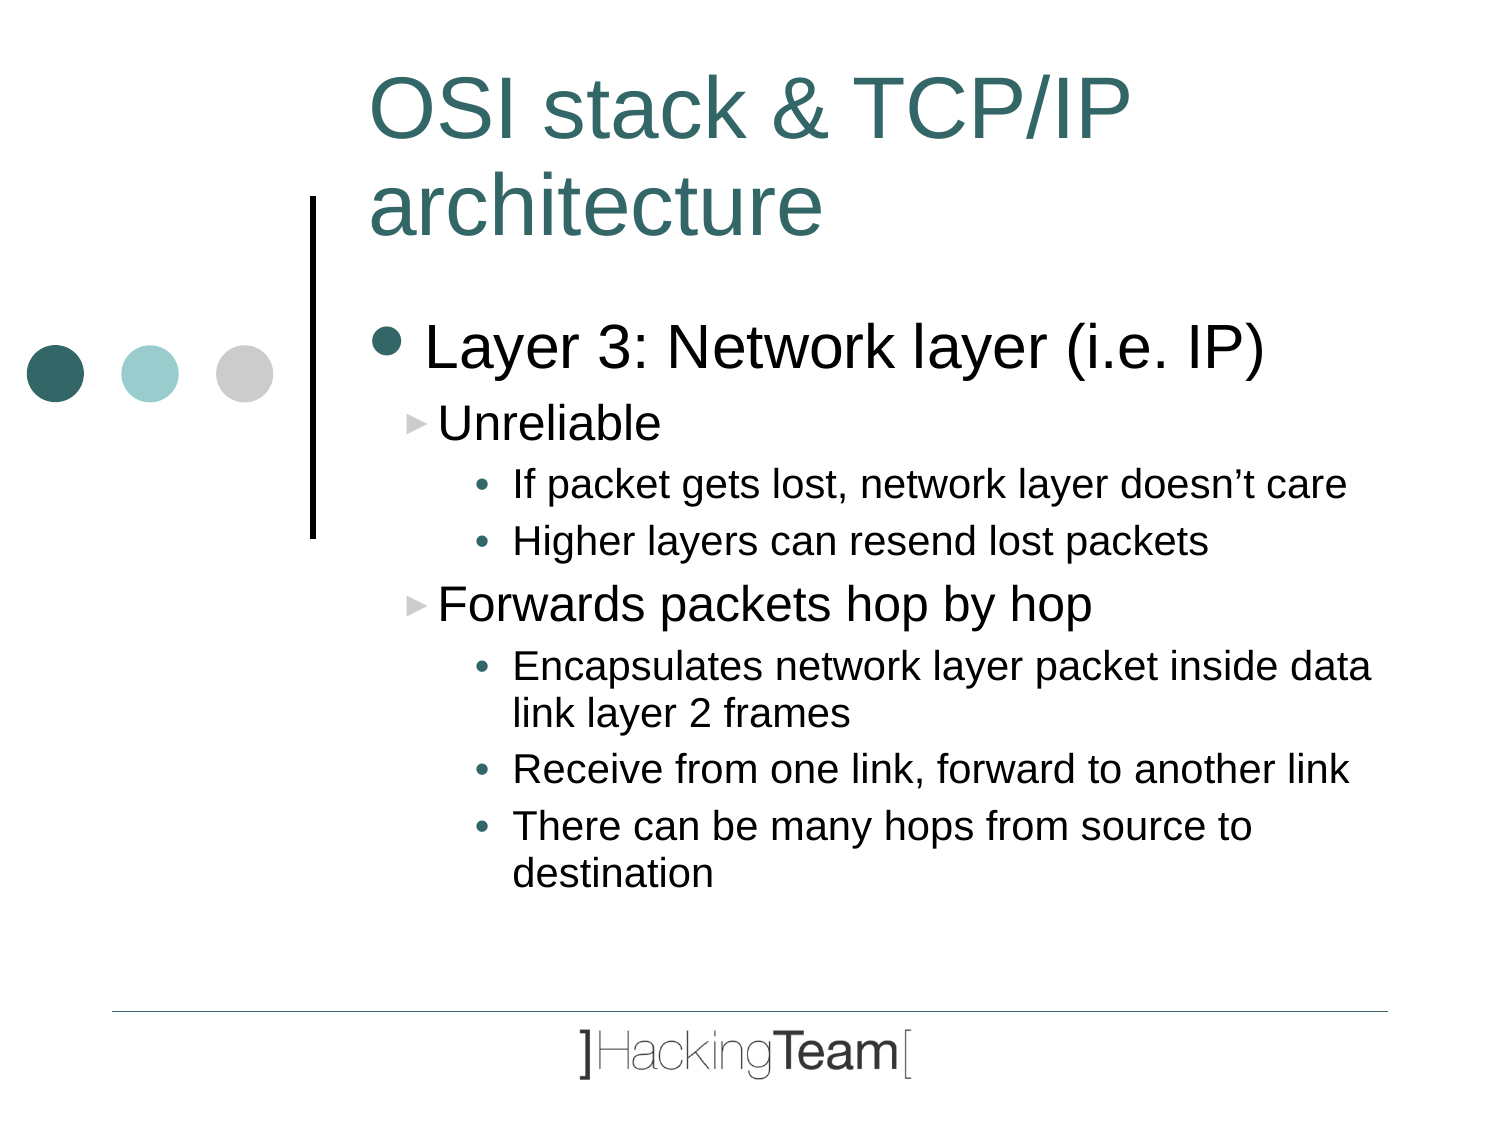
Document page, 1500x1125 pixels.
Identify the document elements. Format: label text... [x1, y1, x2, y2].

picture [574, 1041, 916, 1084]
list Layer 3: Network layer (i.e. IP) Unreliable If packet gets lost, network layer doesn’t care Higher layers can resend lost packets Forwards packets hop by hop Encapsulates network layer packet inside data link layer 2 frames Receive from one link, forward to another link There can be many hops from source to destination [249, 312, 1401, 1041]
title OSI stack & TCP/IP architecture [249, 38, 1401, 275]
